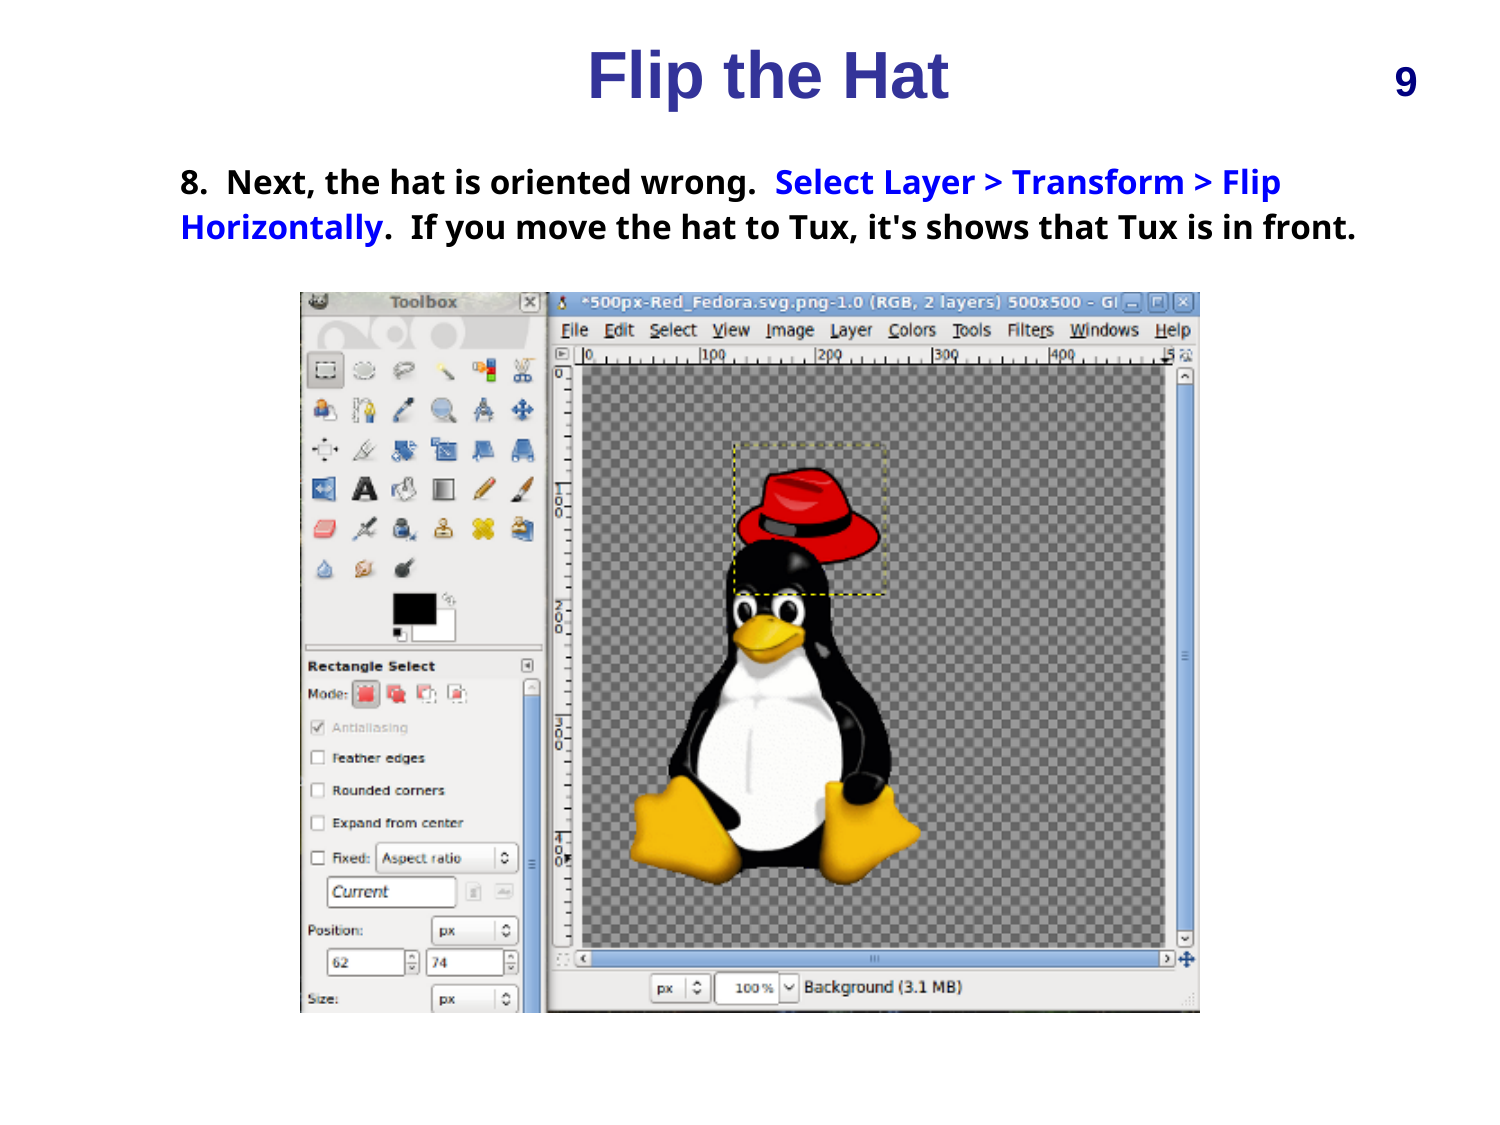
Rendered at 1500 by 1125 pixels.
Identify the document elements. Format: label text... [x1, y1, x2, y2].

text_box 9 [1350, 47, 1463, 113]
title Flip the Hat [412, 37, 1126, 113]
subtitle 8. Next, the hat is oriented wrong. Select Layer > Transform > Flip Horizontally. If you move the hat to Tux, it's shows that Tux is in front. [180, 147, 1381, 261]
picture [300, 292, 1200, 1013]
